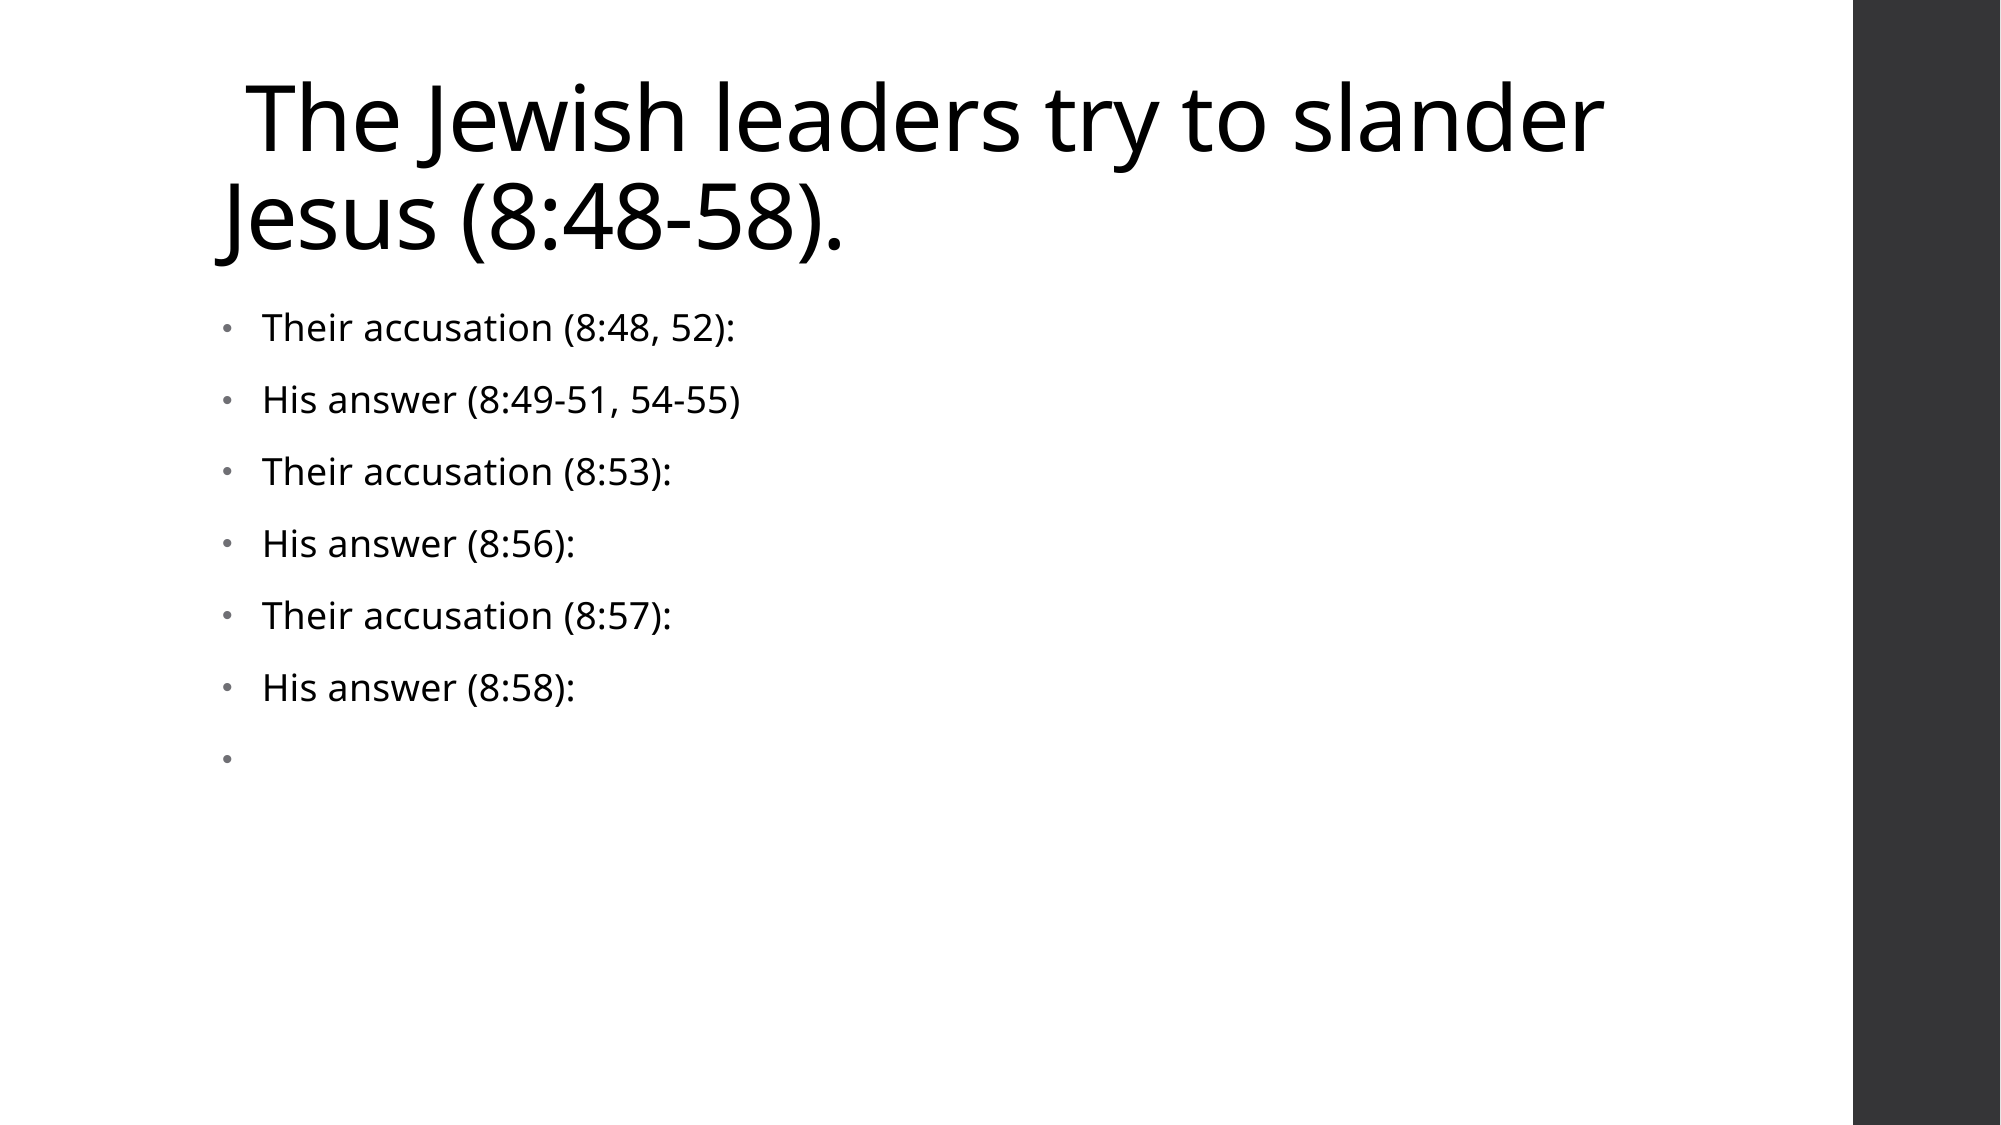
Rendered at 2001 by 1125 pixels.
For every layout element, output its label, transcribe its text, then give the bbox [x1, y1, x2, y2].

list Their accusation (8:48, 52): His answer (8:49-51, 54-55) Their accusation (8:53): His answer (8:56): Their accusation (8:57): His answer (8:58): [206, 299, 1617, 1014]
title The Jewish leaders try to slander Jesus (8:48-58). [206, 60, 1797, 278]
